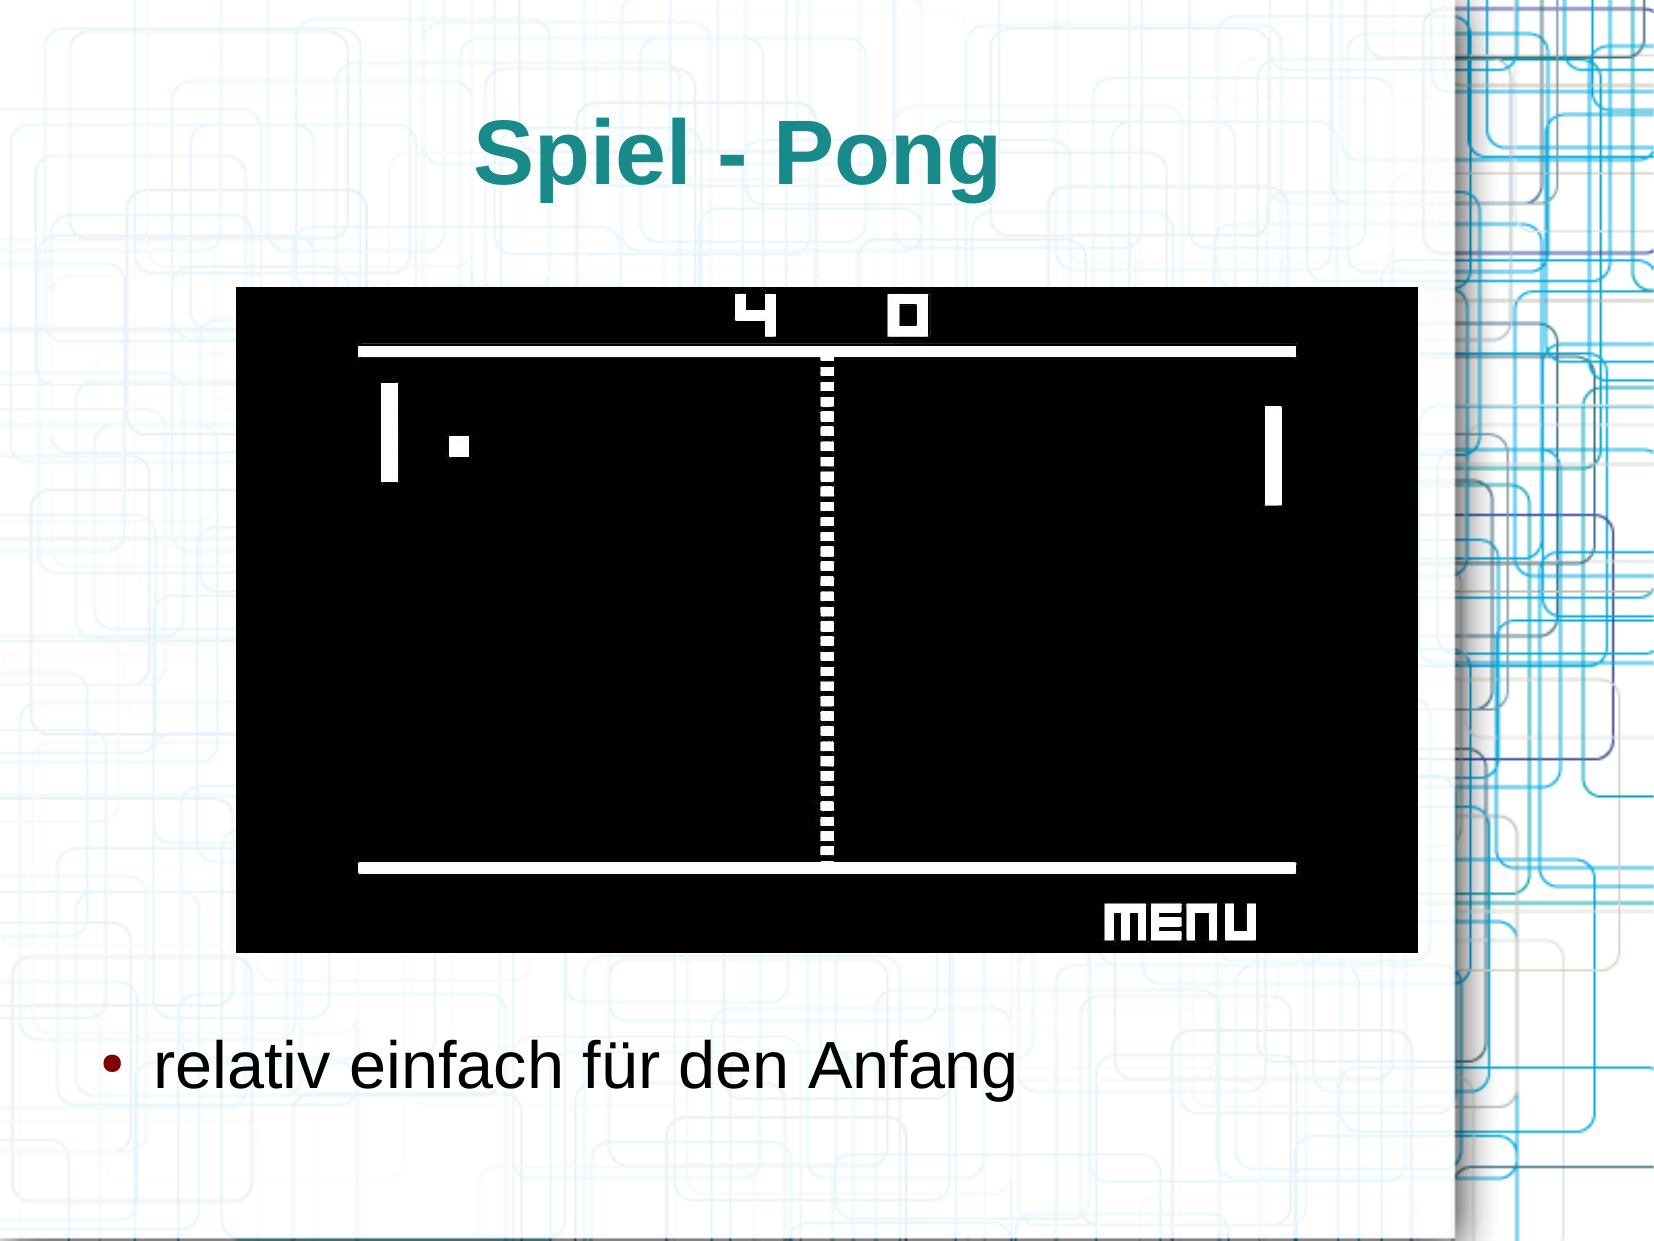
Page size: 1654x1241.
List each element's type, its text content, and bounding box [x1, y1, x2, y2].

picture [0, 0, 1654, 1241]
list relativ einfach für den Anfang [82, 1027, 1418, 1109]
title Spiel - Pong [59, 49, 1418, 257]
